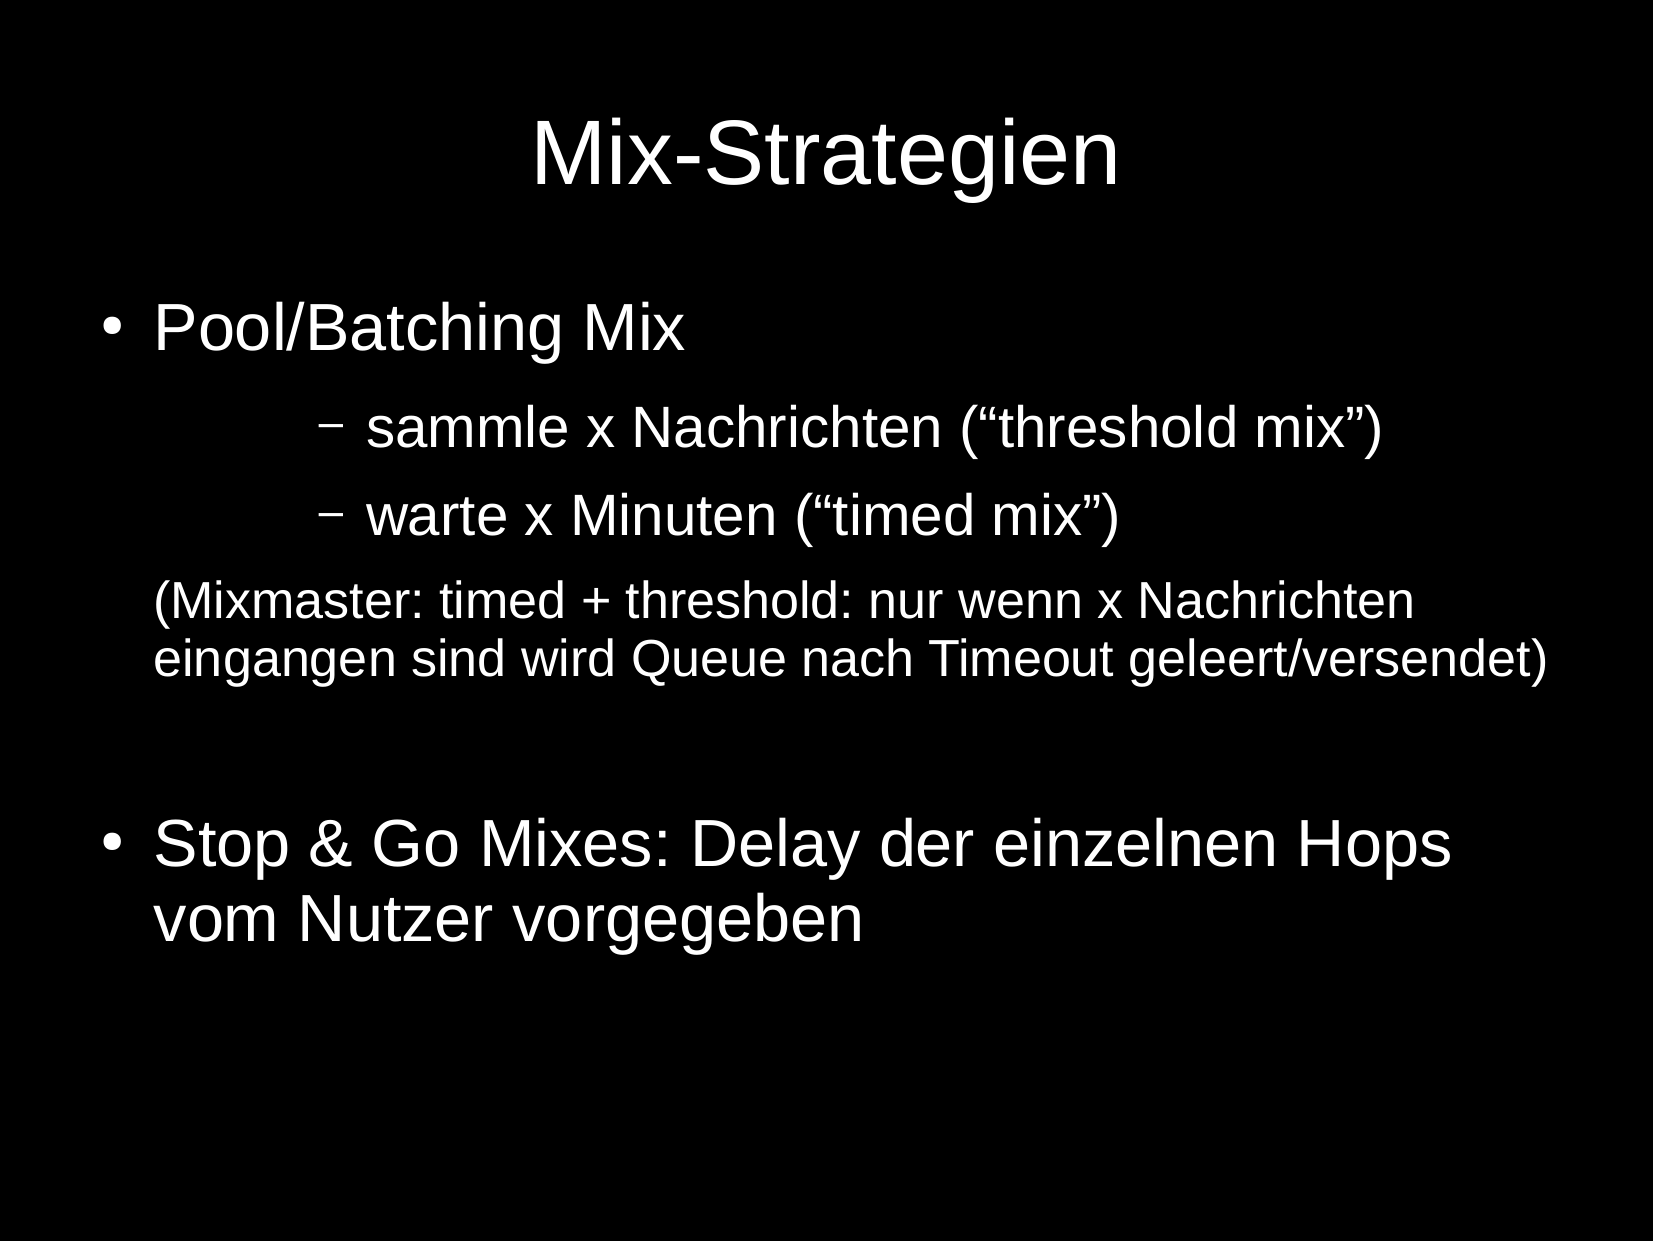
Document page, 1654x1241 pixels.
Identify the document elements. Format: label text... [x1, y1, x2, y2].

list Pool/Batching Mix sammle x Nachrichten (“threshold mix”) warte x Minuten (“timed mix”) (Mixmaster: timed + threshold: nur wenn x Nachrichten eingangen sind wird Queue nach Timeout geleert/versendet) Stop & Go Mixes: Delay der einzelnen Hops vom Nutzer vorgegeben [82, 290, 1571, 1010]
title Mix-Strategien [82, 49, 1571, 257]
